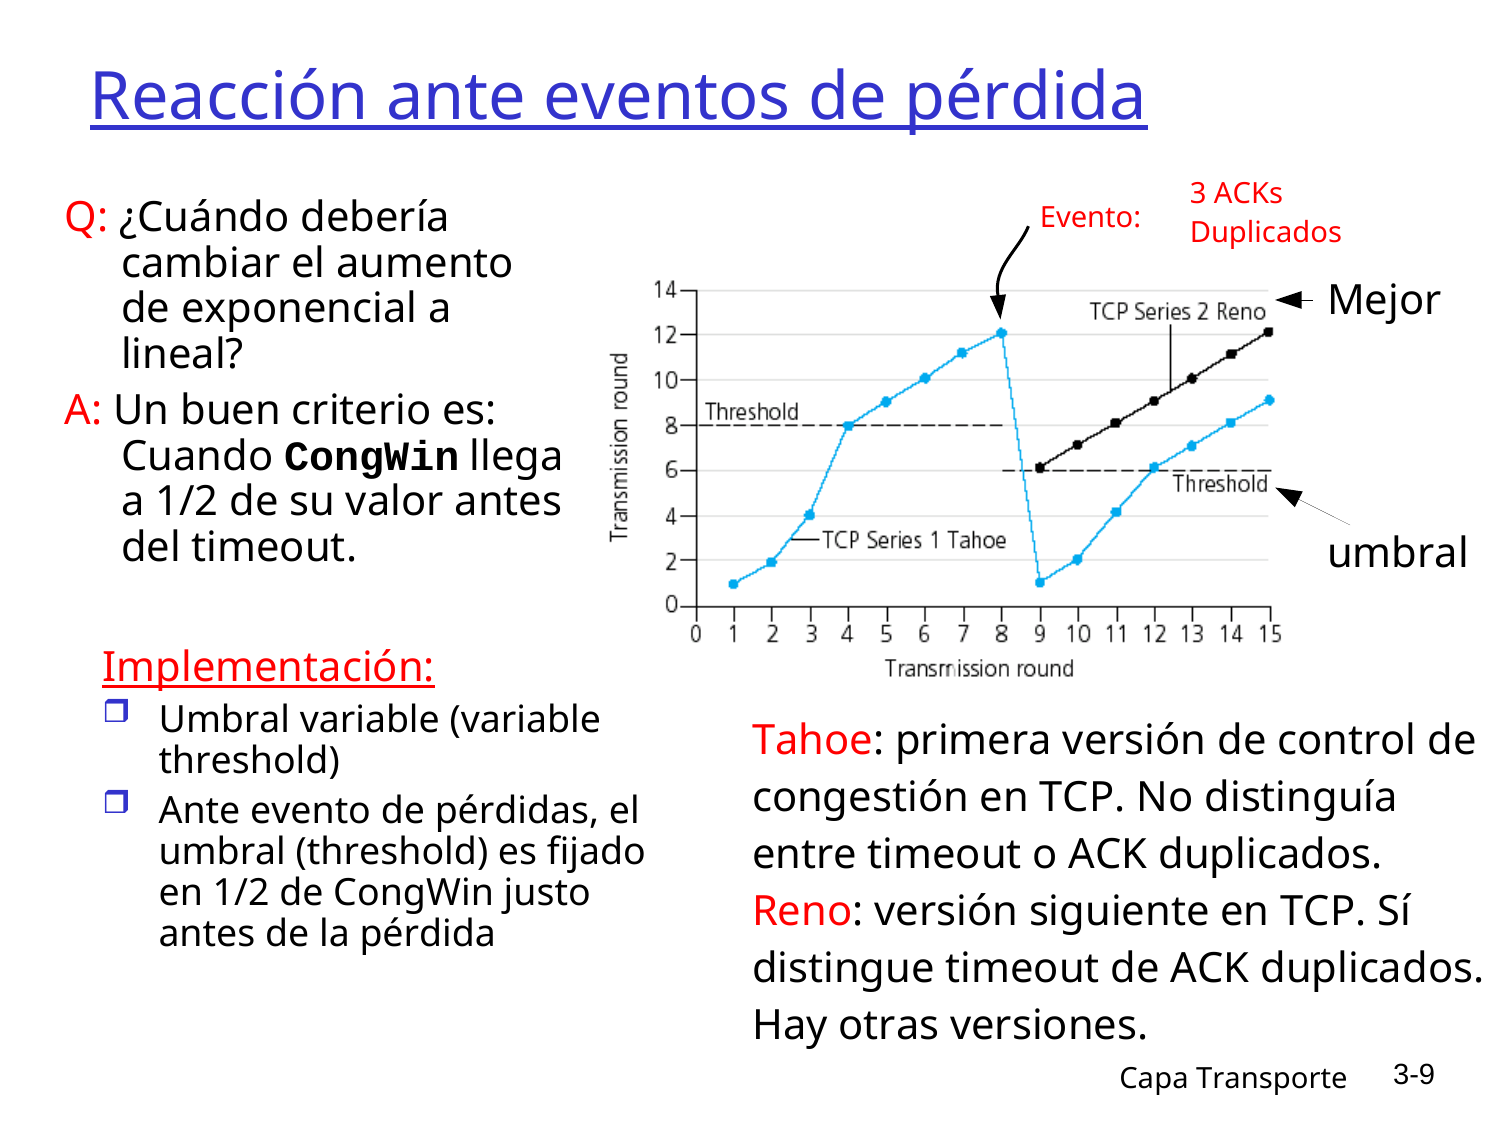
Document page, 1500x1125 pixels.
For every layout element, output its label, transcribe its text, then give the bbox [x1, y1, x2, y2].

list Q: ¿Cuándo debería cambiar el aumento de exponencial a lineal? A: Un buen criterio es: Cuando CongWin llega a 1/2 de su valor antes del timeout. [49, 187, 588, 579]
text_box umbral [1312, 515, 1491, 580]
text_box 3 ACKs Duplicados [1175, 170, 1463, 255]
text_box Evento: [1024, 194, 1199, 233]
text_box Tahoe: primera versión de control de congestión en TCP. No distinguía entre timeout o ACK duplicados. Reno: versión siguiente en TCP. Sí distingue timeout de ACK duplicados. Hay otras versiones. [737, 701, 1500, 1060]
picture [496, 226, 1500, 694]
list Implementación: Umbral variable (variable threshold) Ante evento de pérdidas, el umbral (threshold) es fijado en 1/2 de CongWin justo antes de la pérdida [87, 637, 713, 951]
text_box Mejor [1312, 262, 1459, 327]
title Reacción ante eventos de pérdida [75, 0, 1475, 188]
